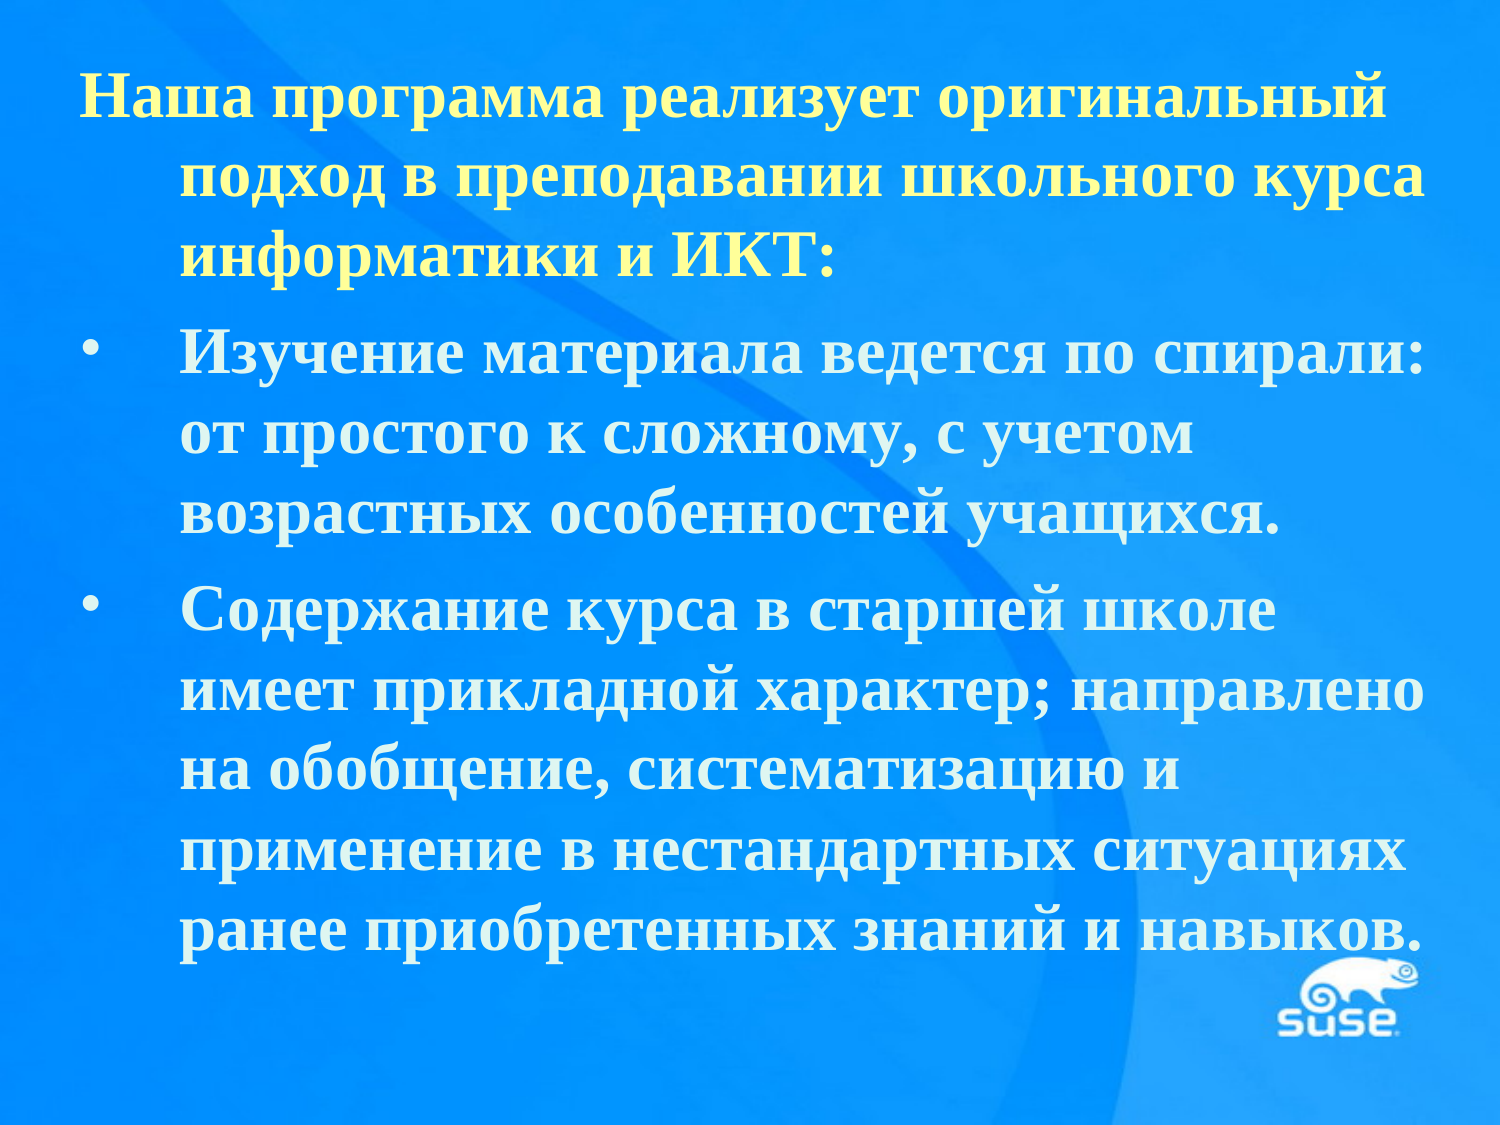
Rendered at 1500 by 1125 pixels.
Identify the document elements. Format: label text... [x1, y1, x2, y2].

picture [0, 0, 1500, 1125]
text_box Наша программа реализует оригинальный подход в преподавании школьного курса информатики и ИКТ: Изучение материала ведется по спирали: от простого к сложному, с учетом возрастных особенностей учащихся. Содержание курса в старшей школе имеет прикладной характер; направлено на обобщение, систематизацию и применение в нестандартных ситуациях ранее приобретенных знаний и навыков. [64, 42, 1447, 1024]
